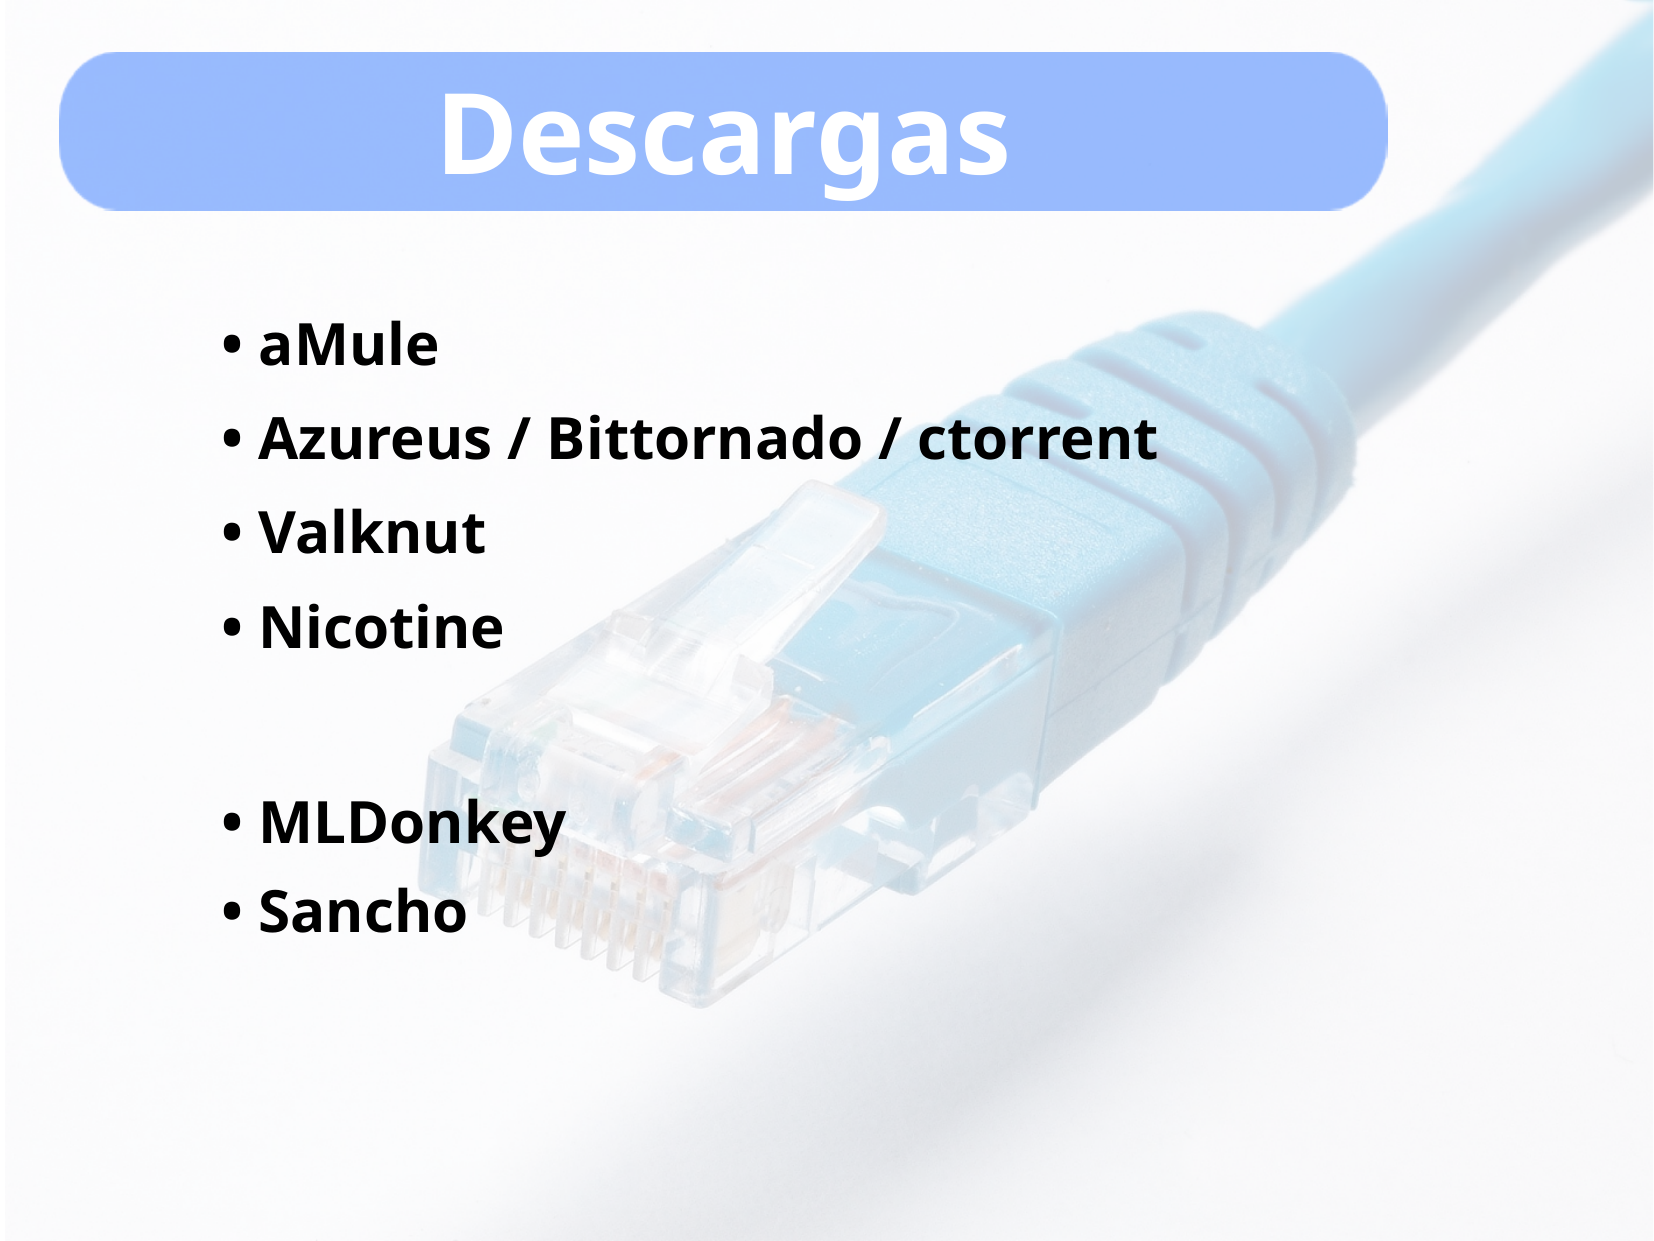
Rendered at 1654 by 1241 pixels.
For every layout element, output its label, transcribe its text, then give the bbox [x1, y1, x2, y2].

text_box • Nicotine [206, 578, 562, 671]
text_box • Azureus / Bittornado / ctorrent [206, 389, 1300, 482]
text_box • Valknut [206, 484, 532, 577]
picture [5, 0, 1654, 1241]
text_box • Sancho [206, 862, 532, 955]
text_box • MLDonkey [206, 773, 875, 866]
text_box • aMule [206, 295, 502, 388]
